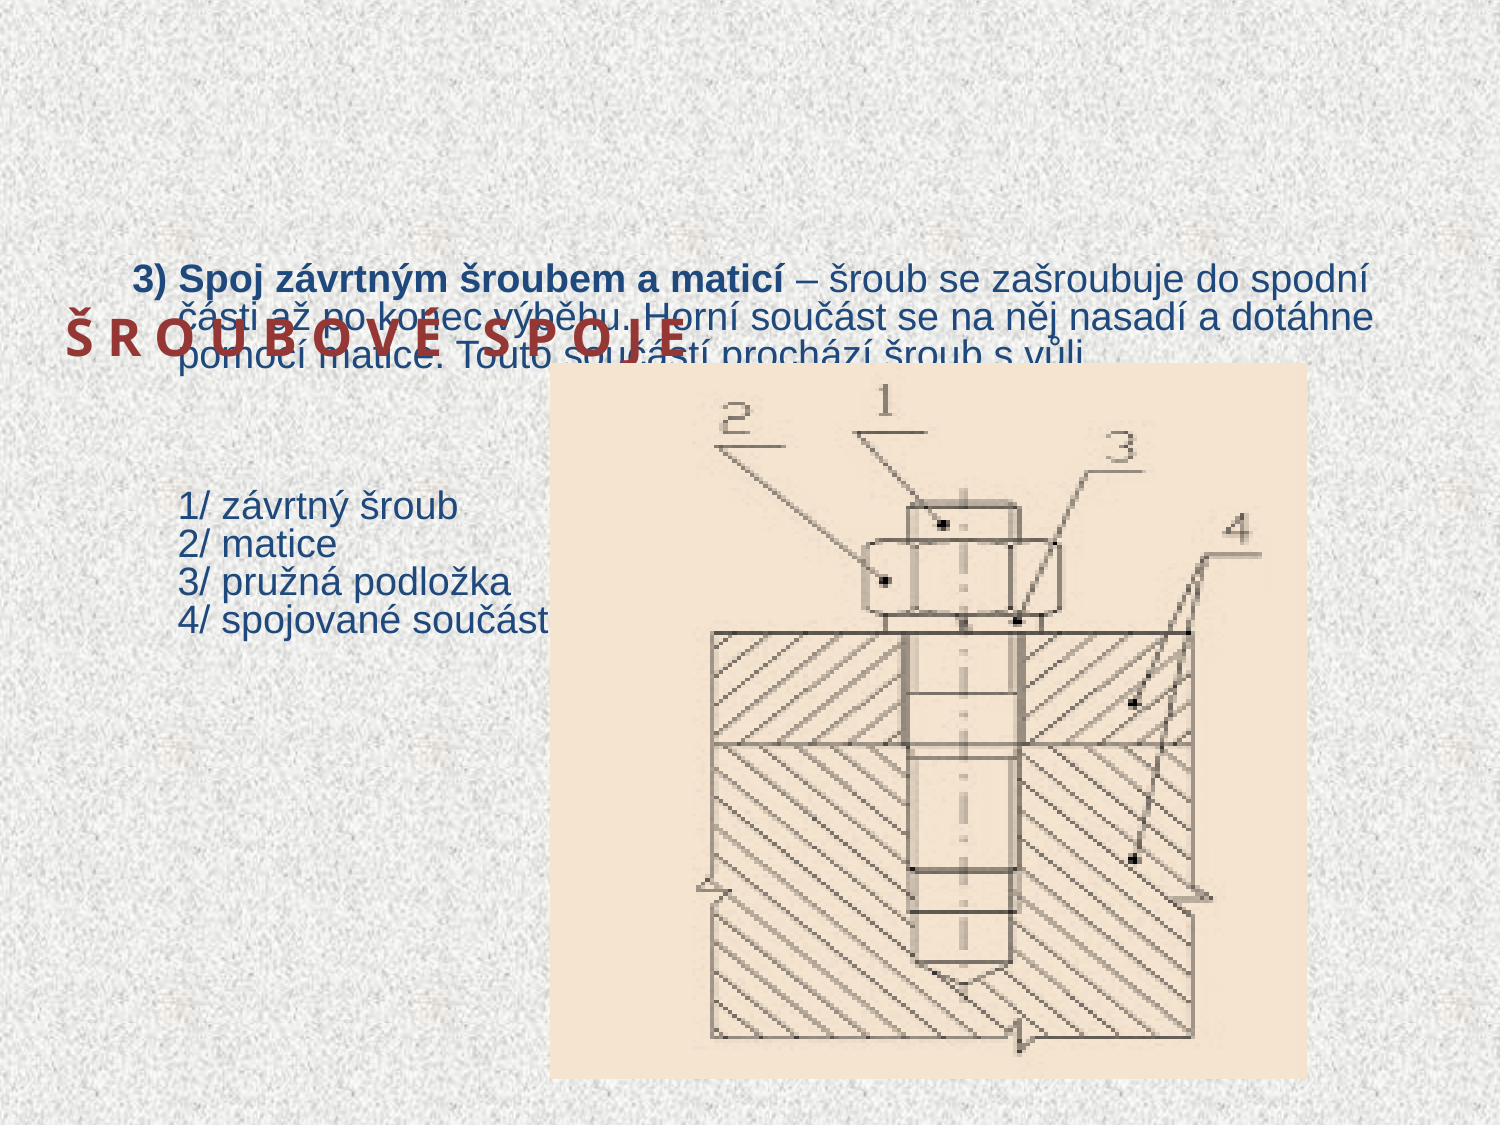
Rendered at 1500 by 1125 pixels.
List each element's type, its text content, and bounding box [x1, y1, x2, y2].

picture [550, 363, 1307, 1079]
list 3) Spoj závrtným šroubem a maticí – šroub se zašroubuje do spodní části až po konec výběhu. Horní součást se na něj nasadí a dotáhne pomocí matice. Touto součástí prochází šroub s vůli. 1/ závrtný šroub 2/ matice 3/ pružná podložka 4/ spojované součást [50, 254, 1476, 998]
title Š R O U B O V É S P O J E [50, 46, 1476, 185]
